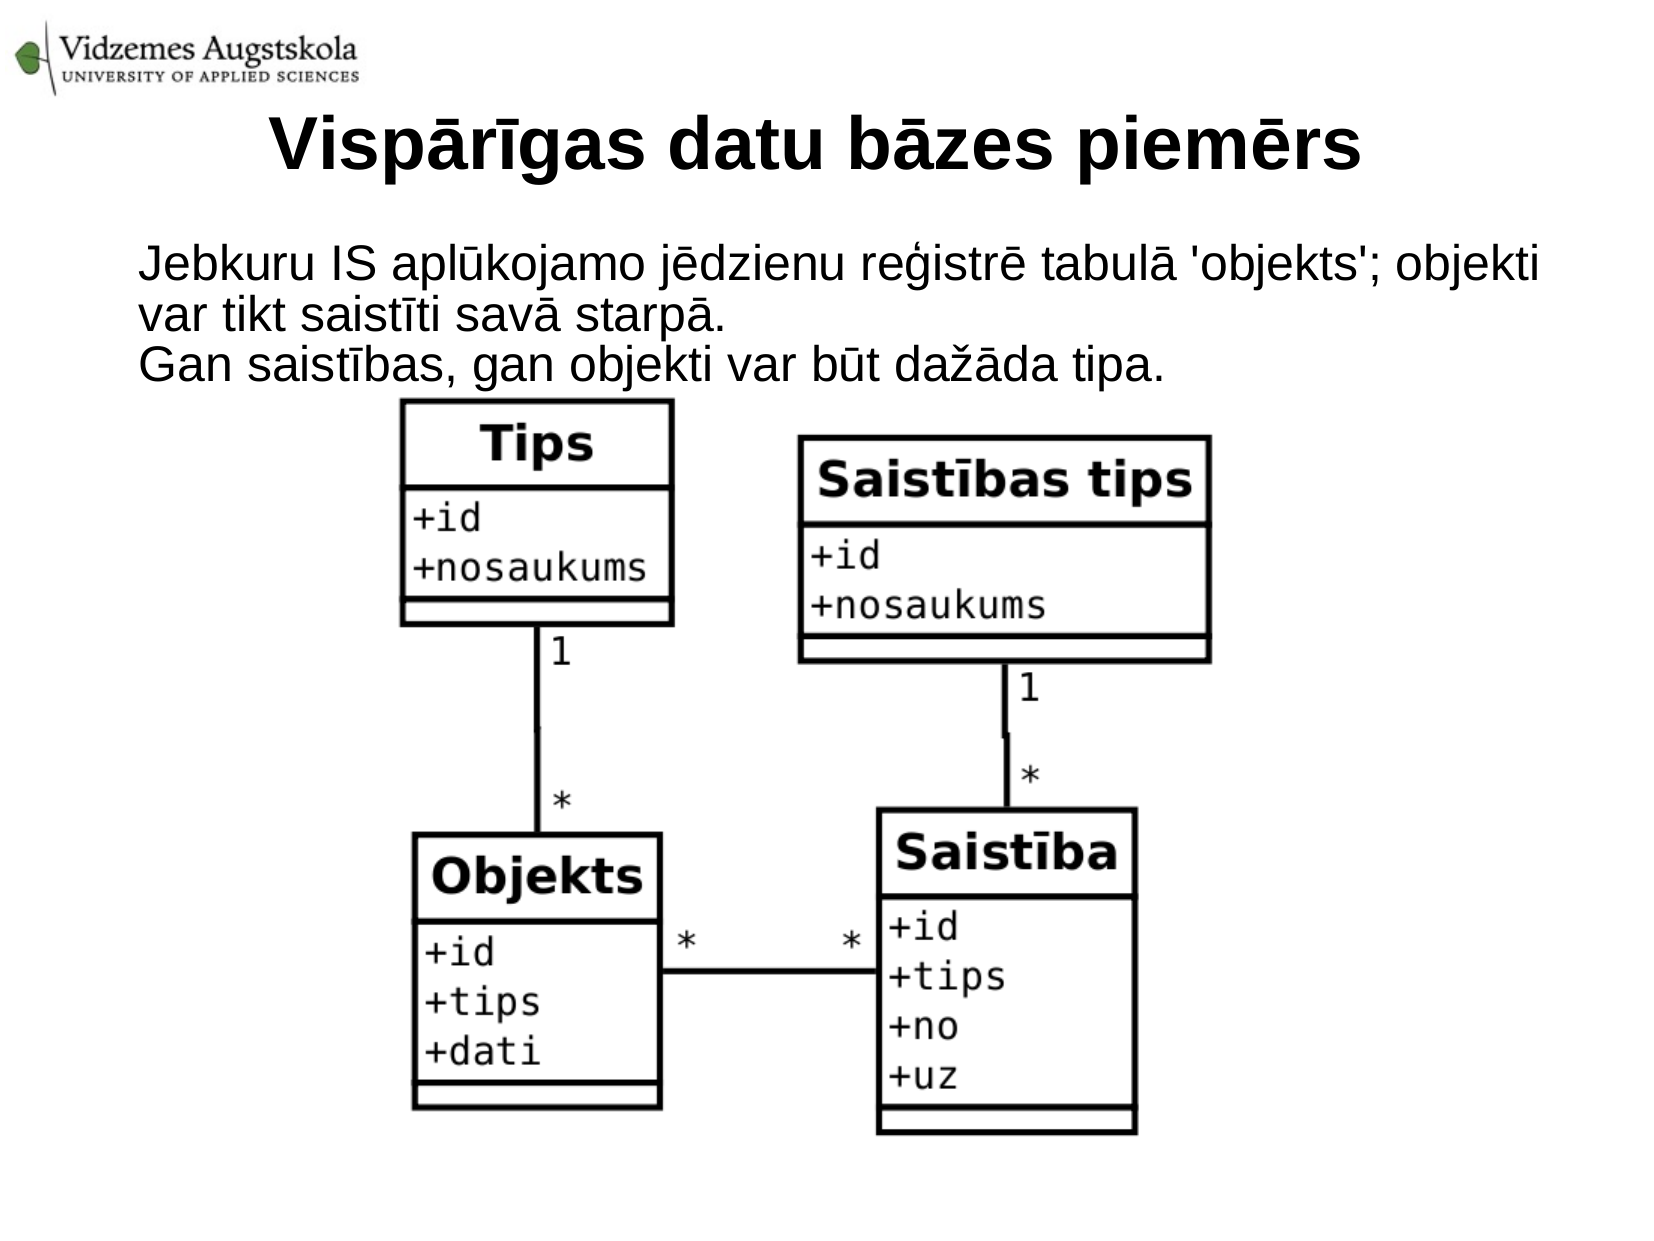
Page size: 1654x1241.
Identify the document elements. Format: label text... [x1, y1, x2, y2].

list Jebkuru IS aplūkojamo jēdzienu reģistrē tabulā 'objekts'; objekti var tikt saistīti savā starpā. Gan saistības, gan objekti var būt dažāda tipa. [82, 236, 1569, 1107]
picture [381, 393, 1223, 1164]
title Vispārīgas datu bāzes piemērs [94, 103, 1512, 188]
picture [5, 2, 368, 113]
